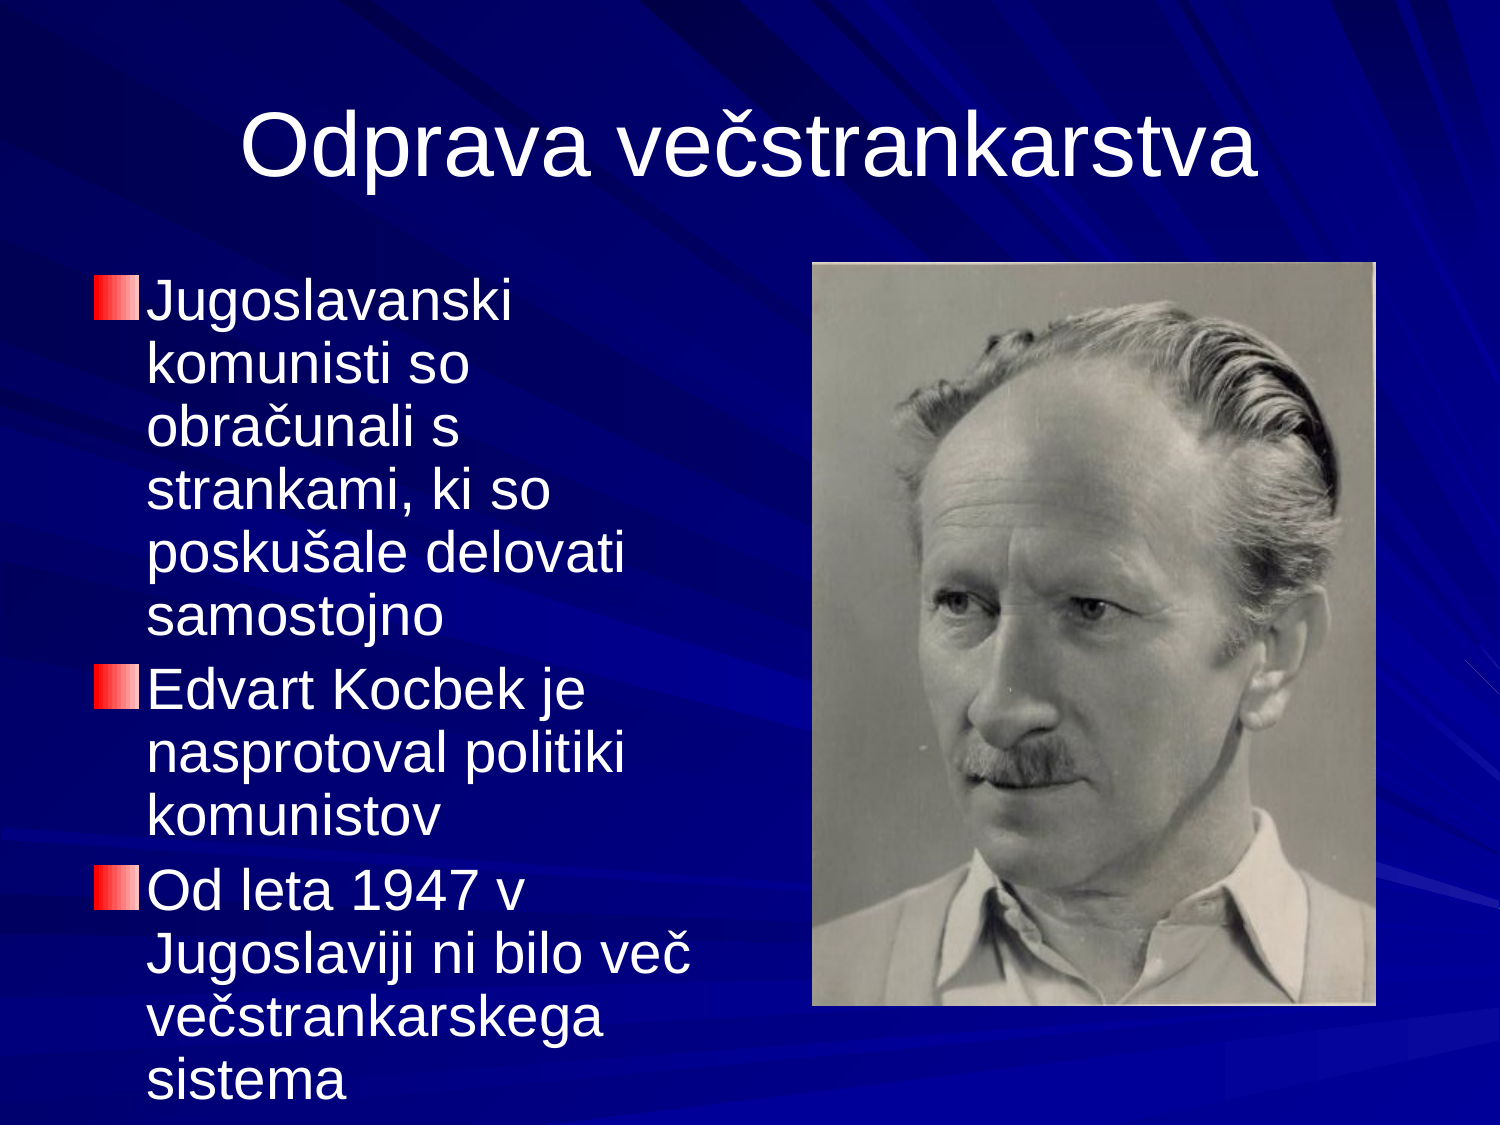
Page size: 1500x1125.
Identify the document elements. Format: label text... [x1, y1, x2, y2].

title Odprava večstrankarstva [75, 45, 1425, 234]
picture [812, 262, 1376, 1006]
list Jugoslavanski komunisti so obračunali s strankami, ki so poskušale delovati samostojno Edvart Kocbek je nasprotoval politiki komunistov Od leta 1947 v Jugoslaviji ni bilo več večstrankarskega sistema [75, 262, 738, 1006]
